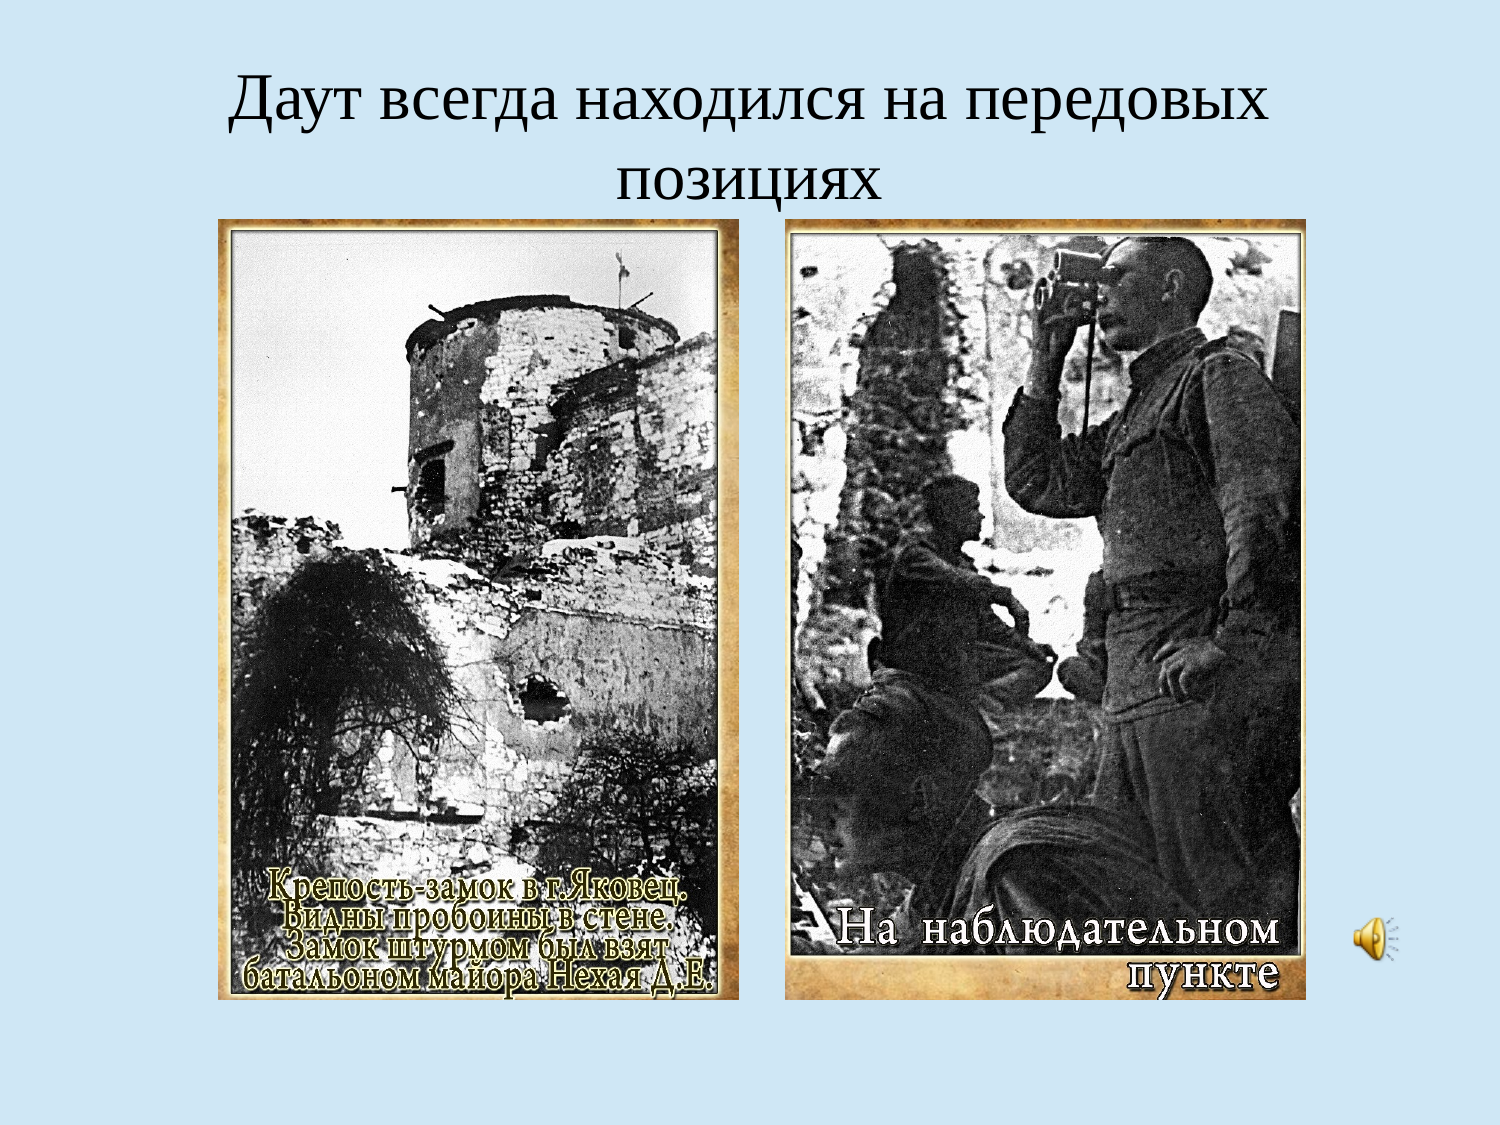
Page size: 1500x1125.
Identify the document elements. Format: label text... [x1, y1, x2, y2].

picture [218, 219, 739, 1000]
picture [1352, 916, 1403, 967]
title Даут всегда находился на передовых позициях [75, 45, 1425, 233]
picture [785, 219, 1306, 1000]
